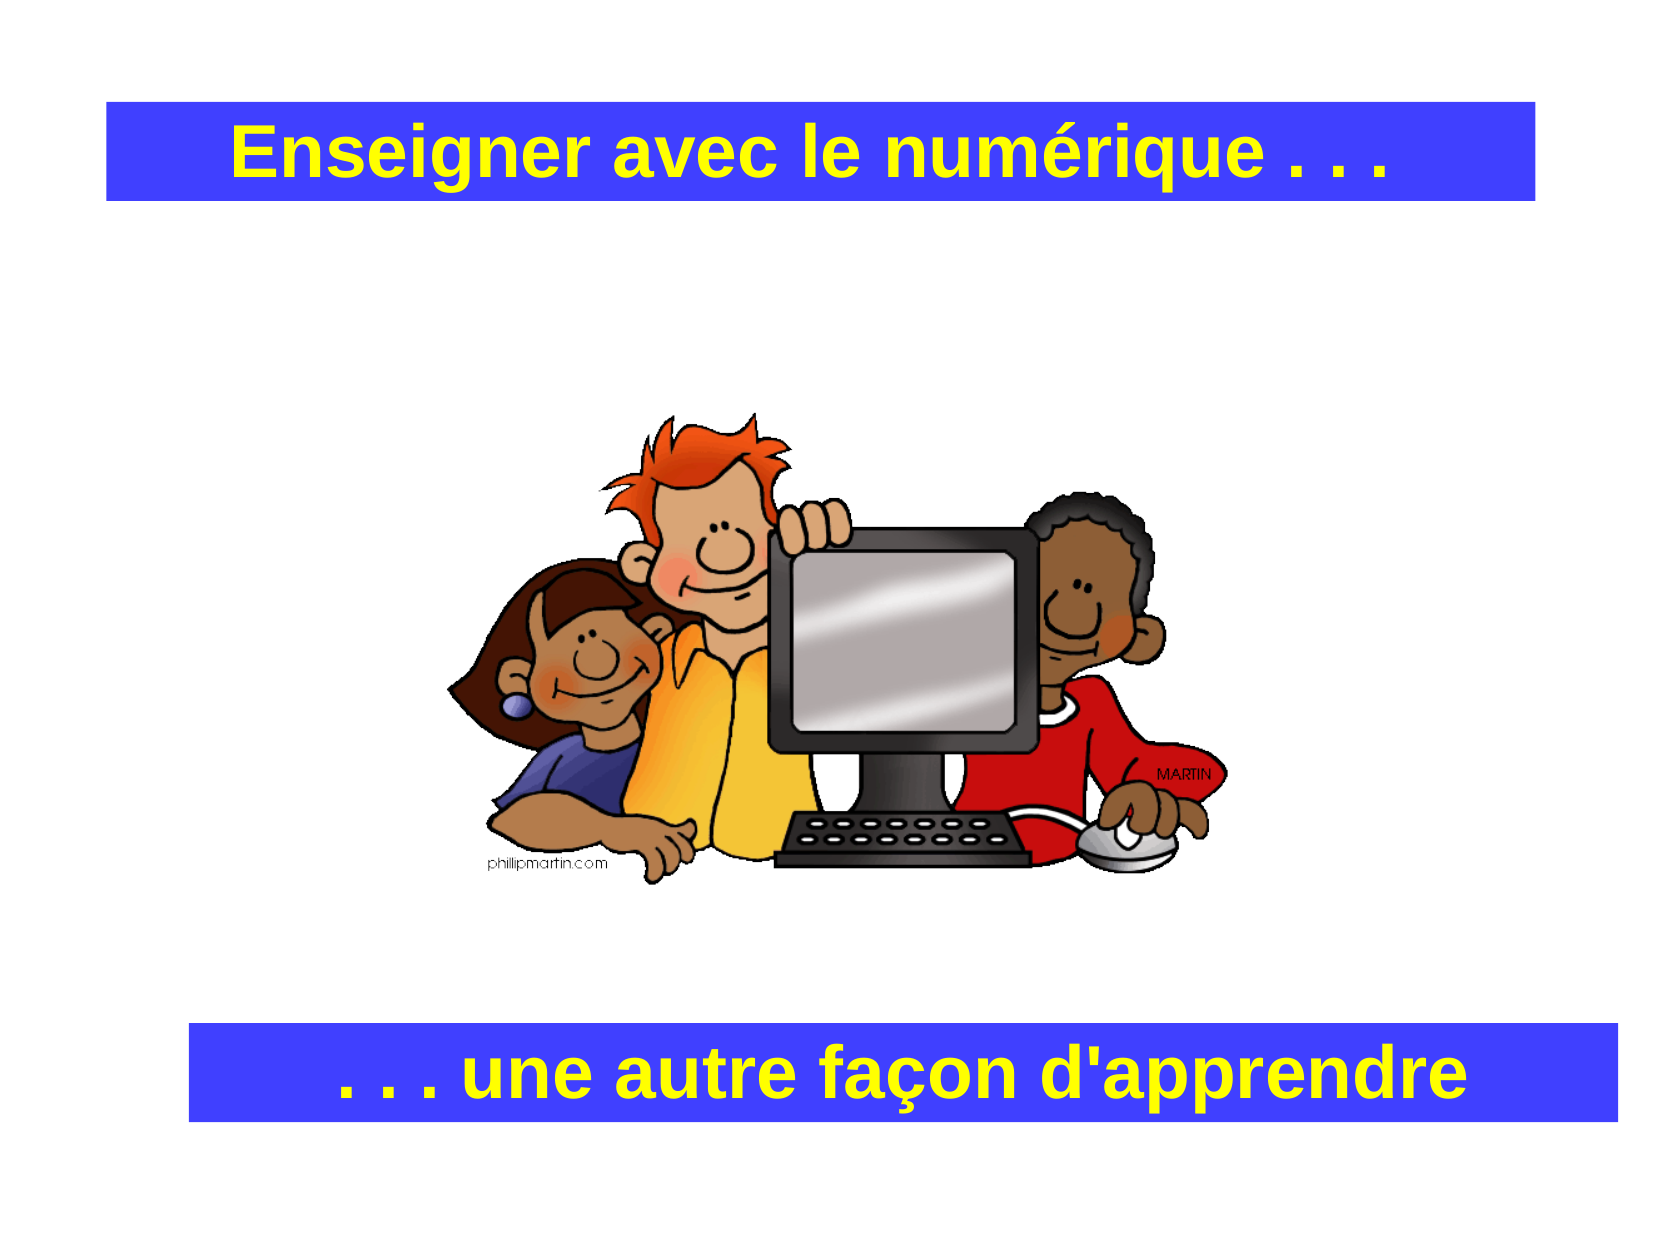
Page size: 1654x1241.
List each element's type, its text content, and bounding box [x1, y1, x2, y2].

picture [432, 394, 1243, 895]
text_box . . . une autre façon d'apprendre [188, 1023, 1619, 1123]
text_box Enseigner avec le numérique . . . [106, 101, 1536, 201]
